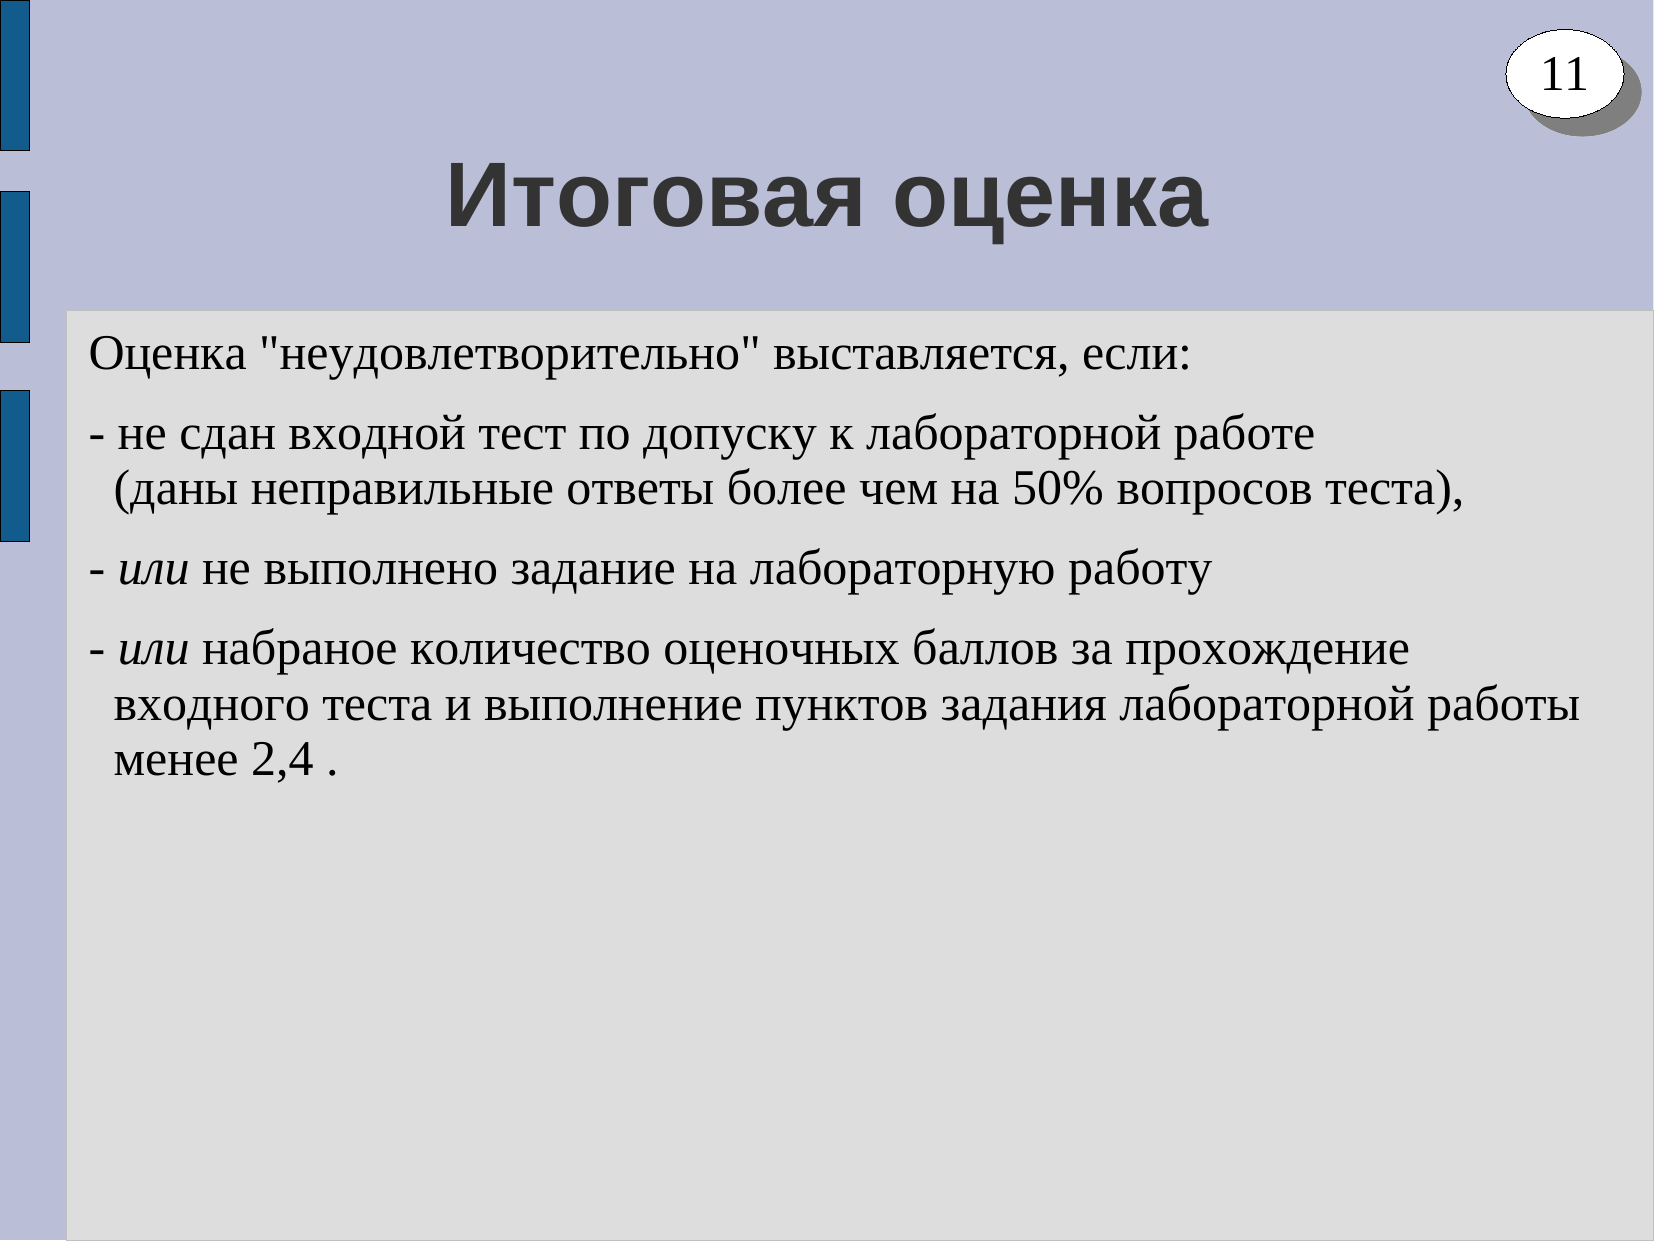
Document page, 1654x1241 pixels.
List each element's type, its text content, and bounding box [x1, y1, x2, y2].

text_box 11 [1505, 29, 1625, 119]
text_box Оценка "неудовлетворительно" выставляется, если: - не сдан входной тест по допуску к лабораторной работе (даны неправильные ответы более чем на 50% вопросов теста), - или не выполнено задание на лабораторную работу - или набраное количество оценочных баллов за прохождение входного теста и выполнение пунктов задания лабораторной работы менее 2,4 . [88, 324, 1581, 1145]
title Итоговая оценка [121, 91, 1534, 299]
